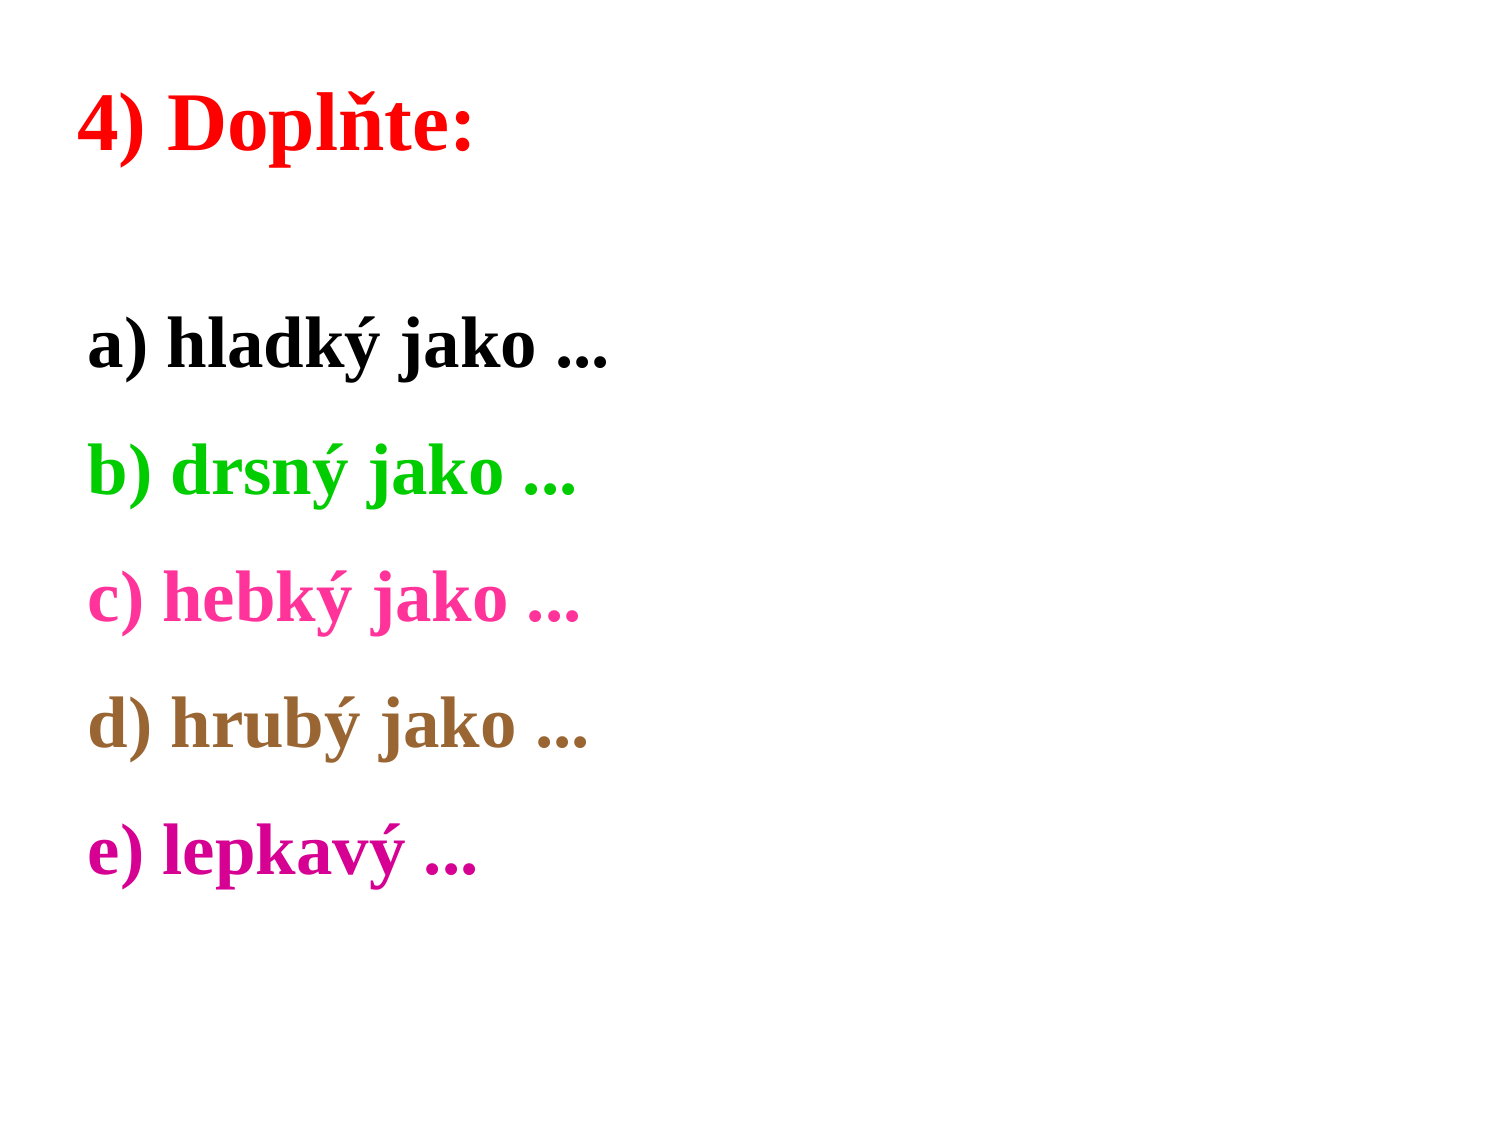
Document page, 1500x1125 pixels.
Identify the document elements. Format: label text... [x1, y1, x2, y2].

text_box 4) Doplňte: a) hladký jako ... b) drsný jako ... c) hebký jako ... d) hrubý jako ... e) lepkavý ... [0, 0, 1500, 898]
